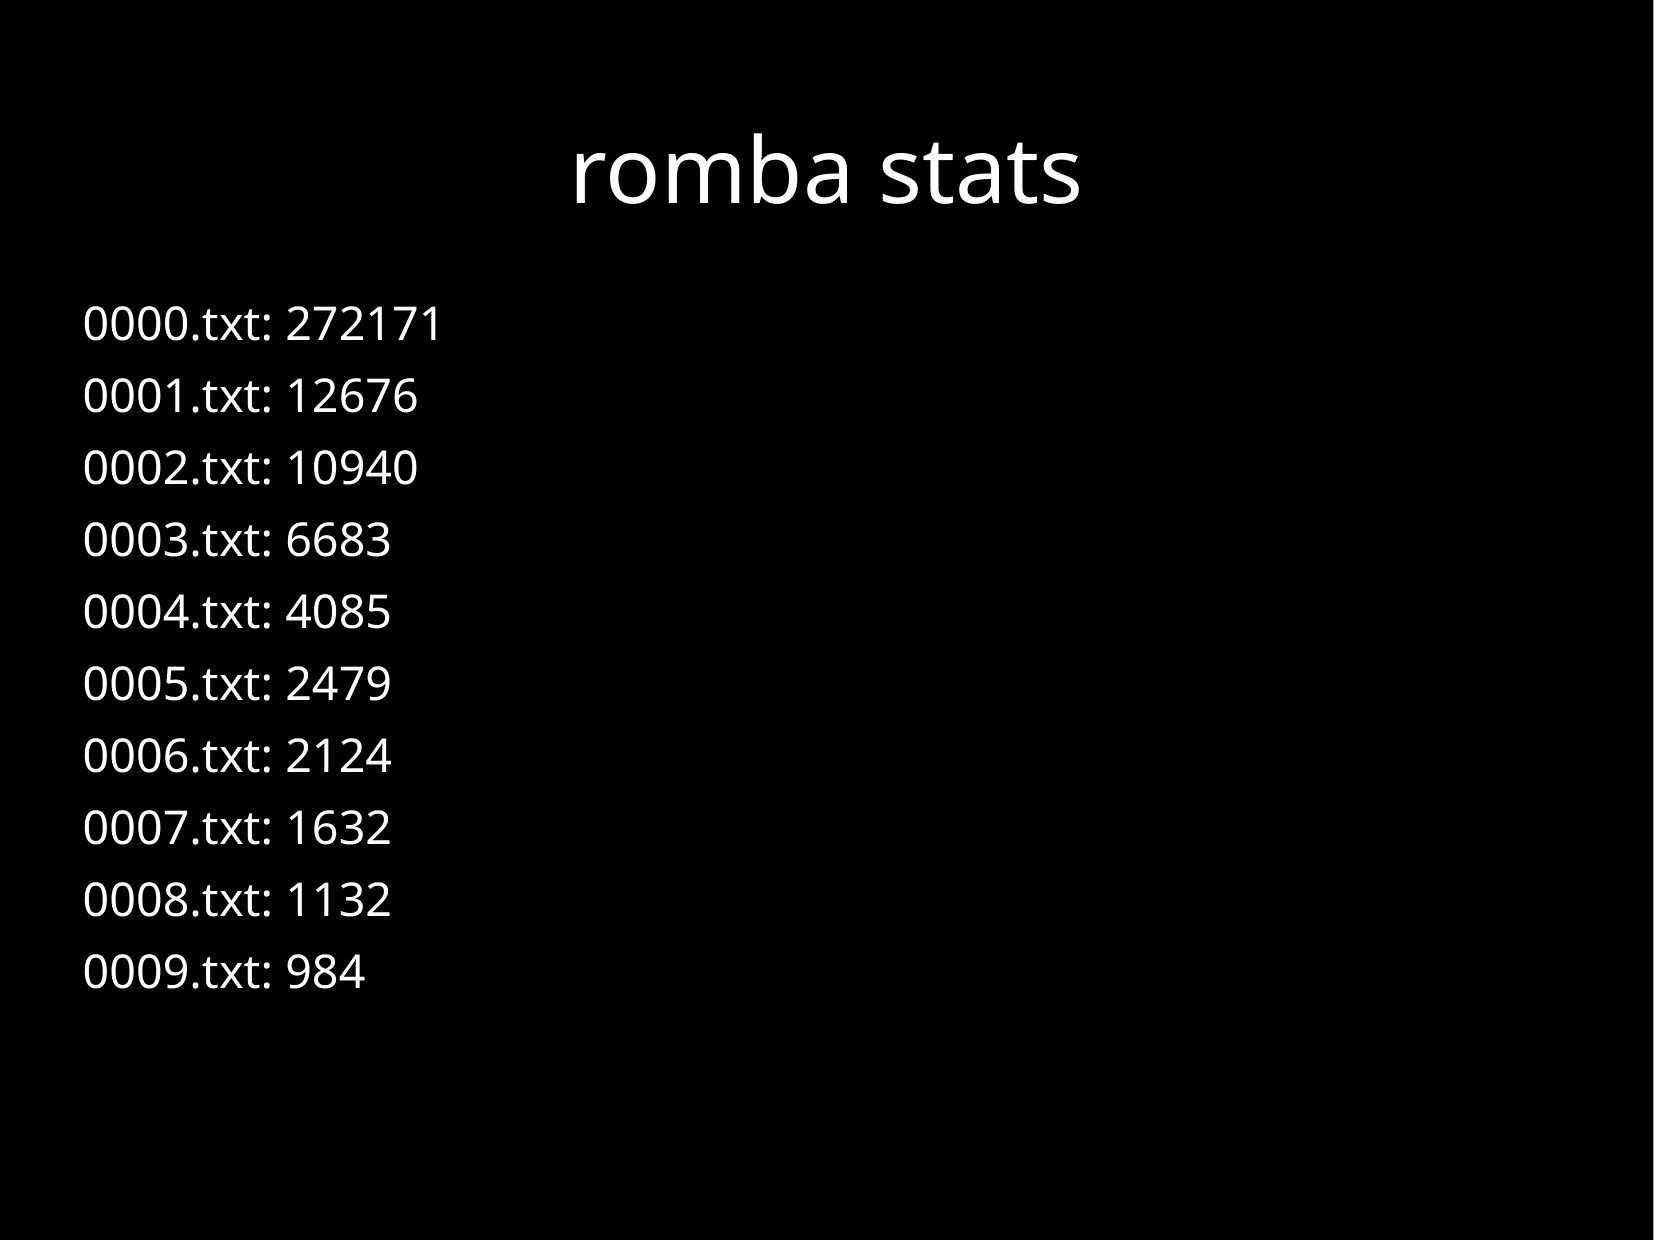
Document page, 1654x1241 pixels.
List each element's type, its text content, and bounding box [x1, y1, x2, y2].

title romba stats [82, 64, 1571, 272]
text_box [82, 290, 1571, 1010]
